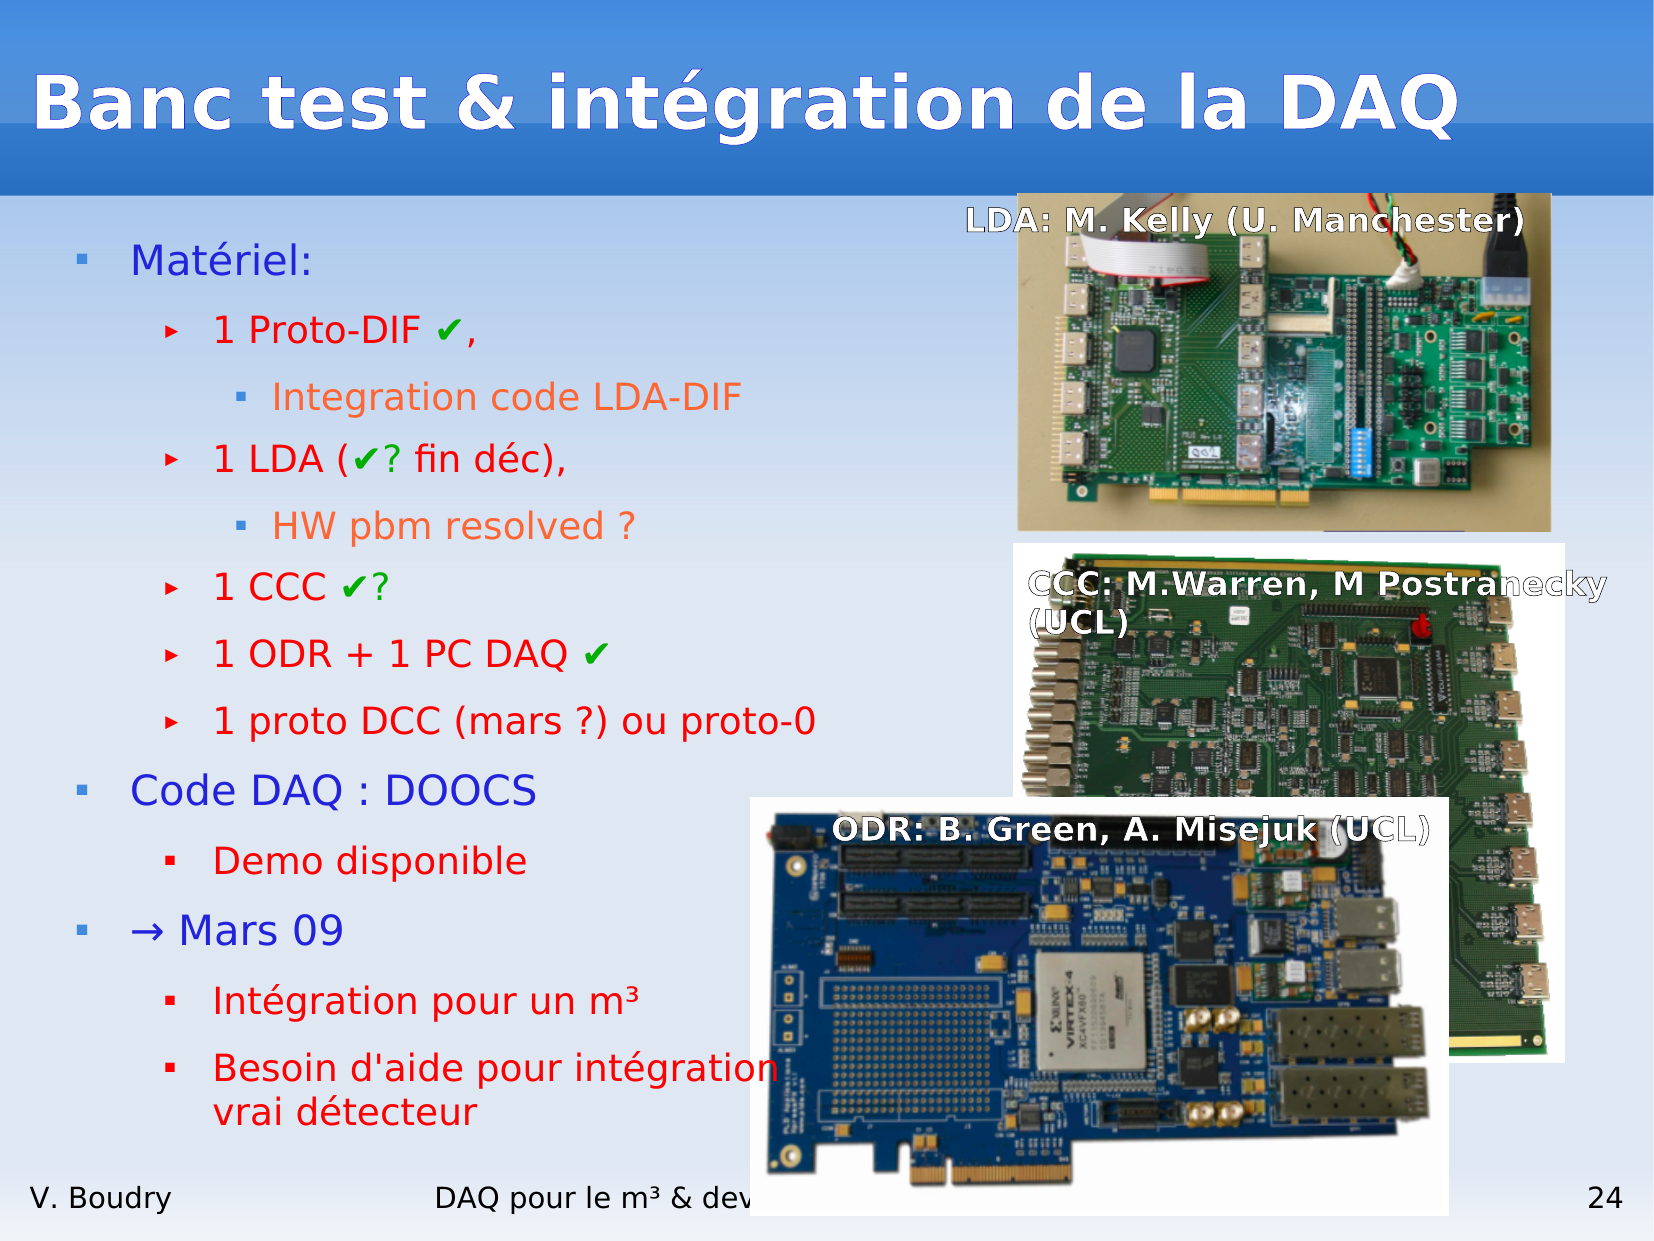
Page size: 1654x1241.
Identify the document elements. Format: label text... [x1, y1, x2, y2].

title Banc test & intégration de la DAQ [29, 7, 1654, 200]
text_box ODR: B. Green, A. Misejuk (UCL) [816, 802, 1449, 857]
text_box CCC: M.Warren, M Postranecky (UCL) [1012, 557, 1625, 650]
picture [0, 0, 1654, 1241]
list Matériel: 1 Proto-DIF ✔, Integration code LDA-DIF 1 LDA (✔? fin déc), HW pbm resolved ? 1 CCC ✔? 1 ODR + 1 PC DAQ ✔ 1 proto DCC (mars ?) ou proto-0 Code DAQ : DOOCS Demo disponible → Mars 09 Intégration pour un m³ Besoin d'aide pour intégration vrai détecteur [59, 236, 1595, 1207]
picture [1595, 1189, 1600, 1199]
text_box LDA: M. Kelly (U. Manchester) [949, 193, 1543, 248]
